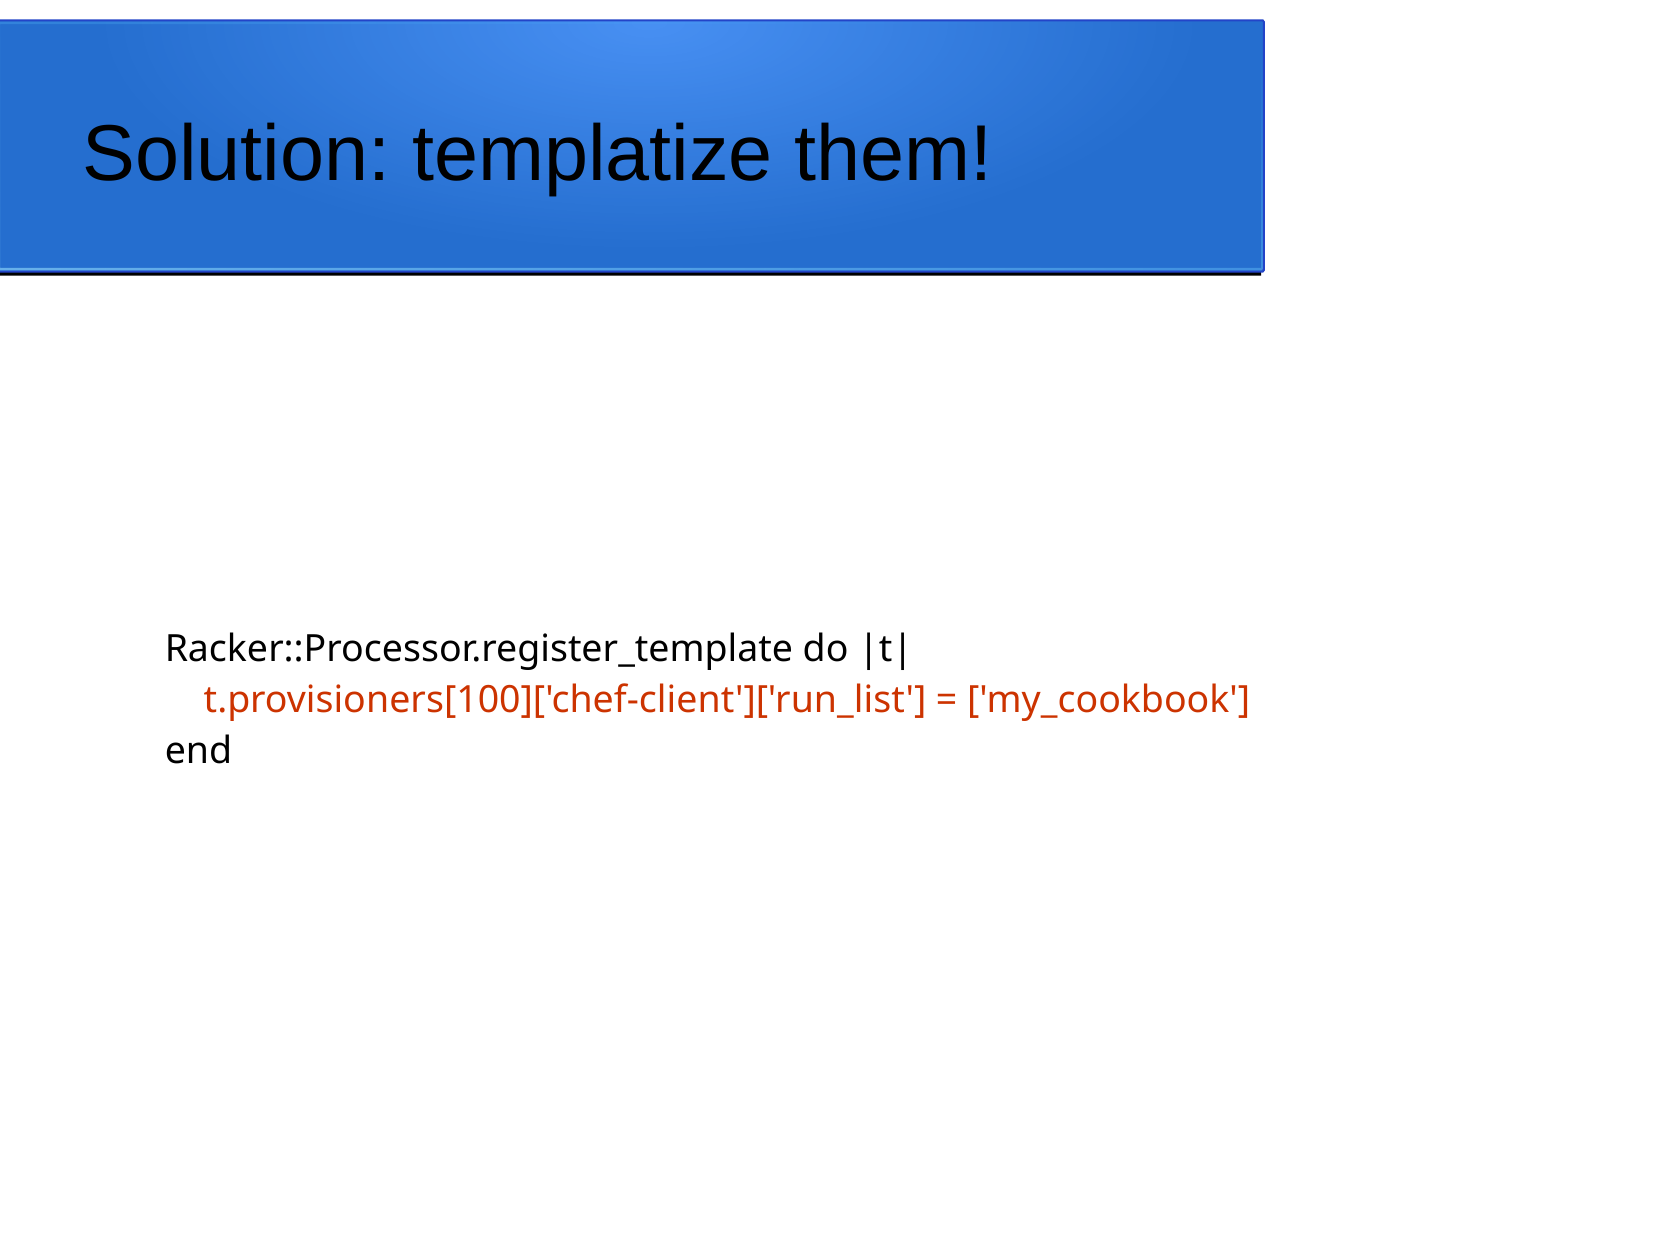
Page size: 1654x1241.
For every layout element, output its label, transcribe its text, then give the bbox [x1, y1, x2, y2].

text_box Racker::Processor.register_template do |t| t.provisioners[100]['chef-client']['run_list'] = ['my_cookbook'] end [150, 614, 1501, 760]
title Solution: templatize them! [82, 49, 1571, 257]
